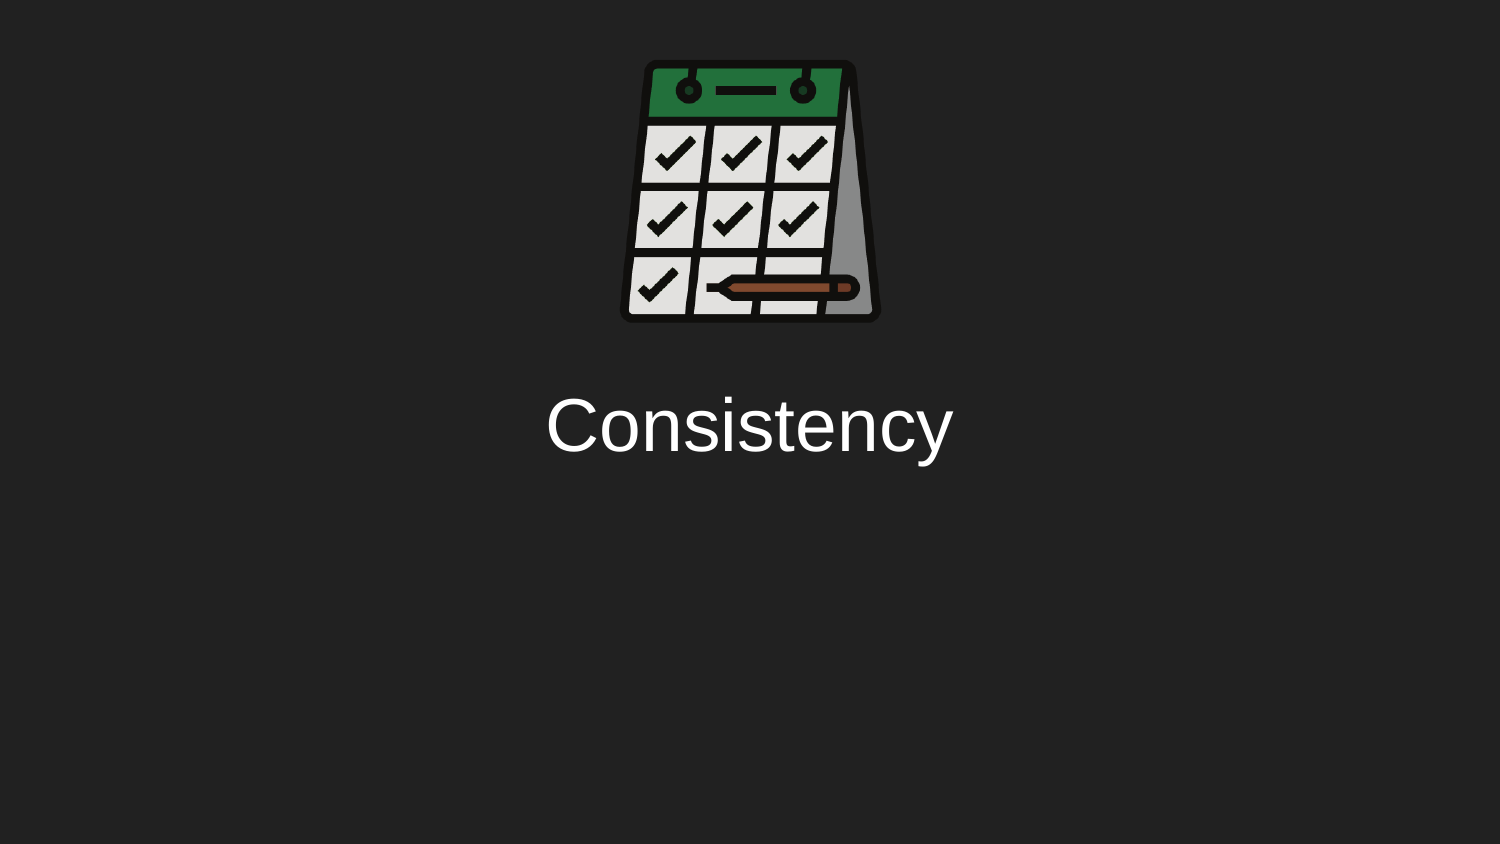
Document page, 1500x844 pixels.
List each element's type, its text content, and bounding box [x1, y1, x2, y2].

title Consistency [51, 352, 1449, 491]
picture [480, 39, 1020, 343]
